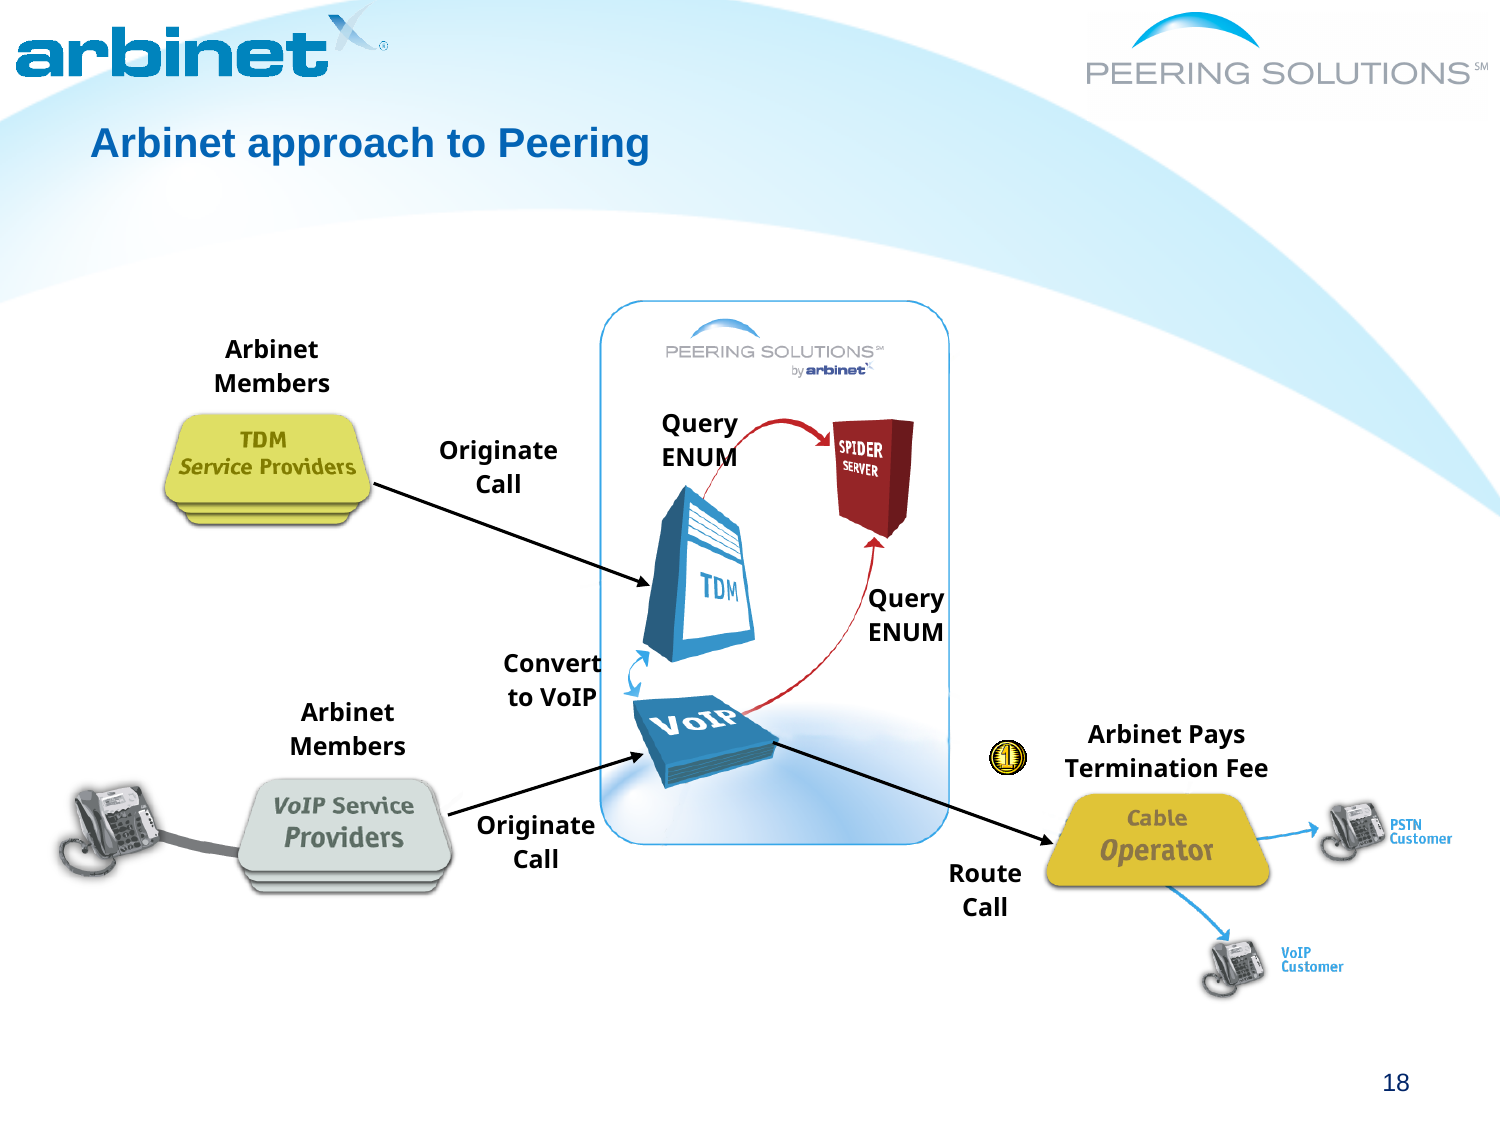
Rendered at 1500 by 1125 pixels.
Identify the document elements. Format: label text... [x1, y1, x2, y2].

text_box Originate Call [424, 424, 574, 509]
text_box Route Call [933, 848, 1038, 932]
text_box Arbinet Members [198, 323, 346, 408]
text_box Query ENUM [853, 573, 960, 657]
text_box Convert to VoIP [488, 637, 617, 722]
text_box Arbinet Members [274, 687, 422, 771]
title Arbinet approach to Peering [74, 112, 1450, 178]
picture [0, 0, 1500, 1125]
text_box Query ENUM [646, 398, 754, 482]
text_box Arbinet Pays Termination Fee [1049, 709, 1284, 793]
text_box Originate Call [463, 799, 611, 884]
